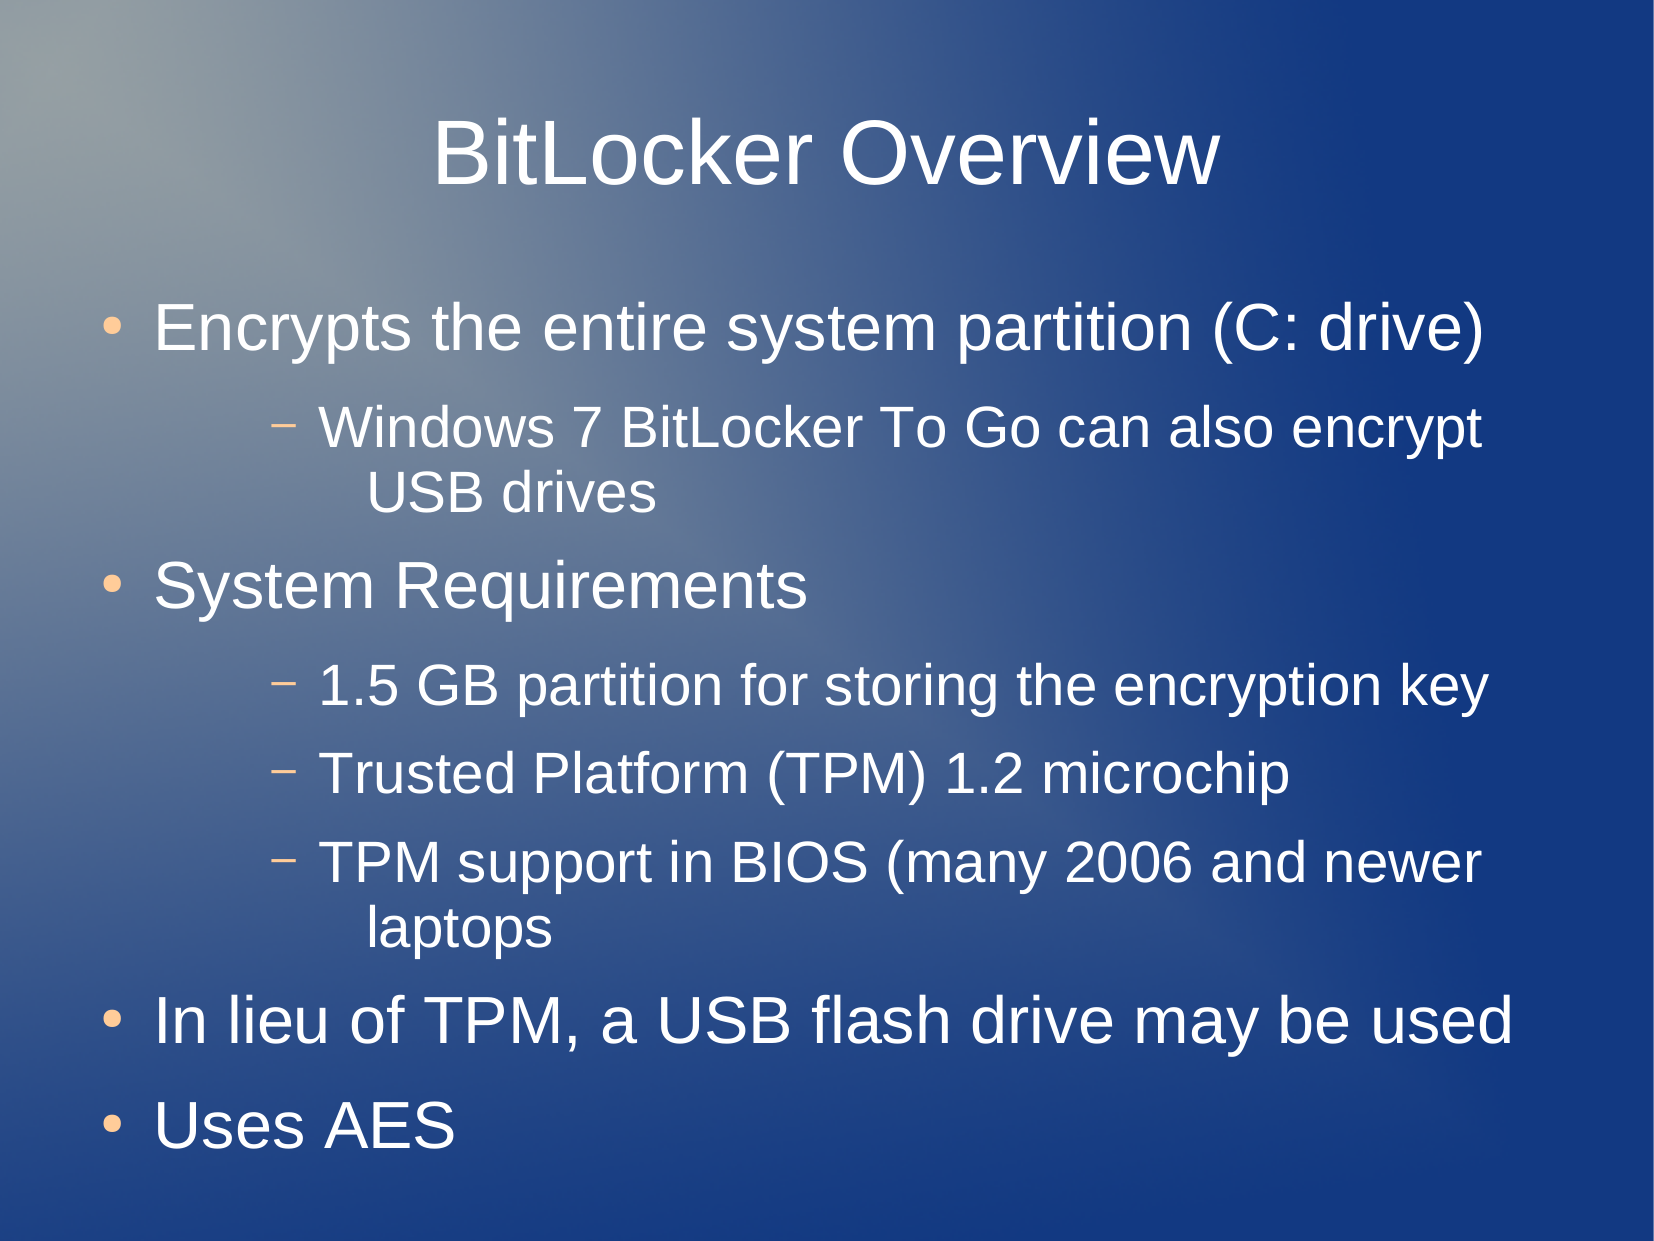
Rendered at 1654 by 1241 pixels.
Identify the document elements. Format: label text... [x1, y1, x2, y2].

list Encrypts the entire system partition (C: drive) Windows 7 BitLocker To Go can also encrypt USB drives System Requirements 1.5 GB partition for storing the encryption key Trusted Platform (TPM) 1.2 microchip TPM support in BIOS (many 2006 and newer laptops In lieu of TPM, a USB flash drive may be used Uses AES [82, 290, 1571, 1162]
title BitLocker Overview [82, 49, 1571, 257]
picture [0, 0, 1654, 1241]
